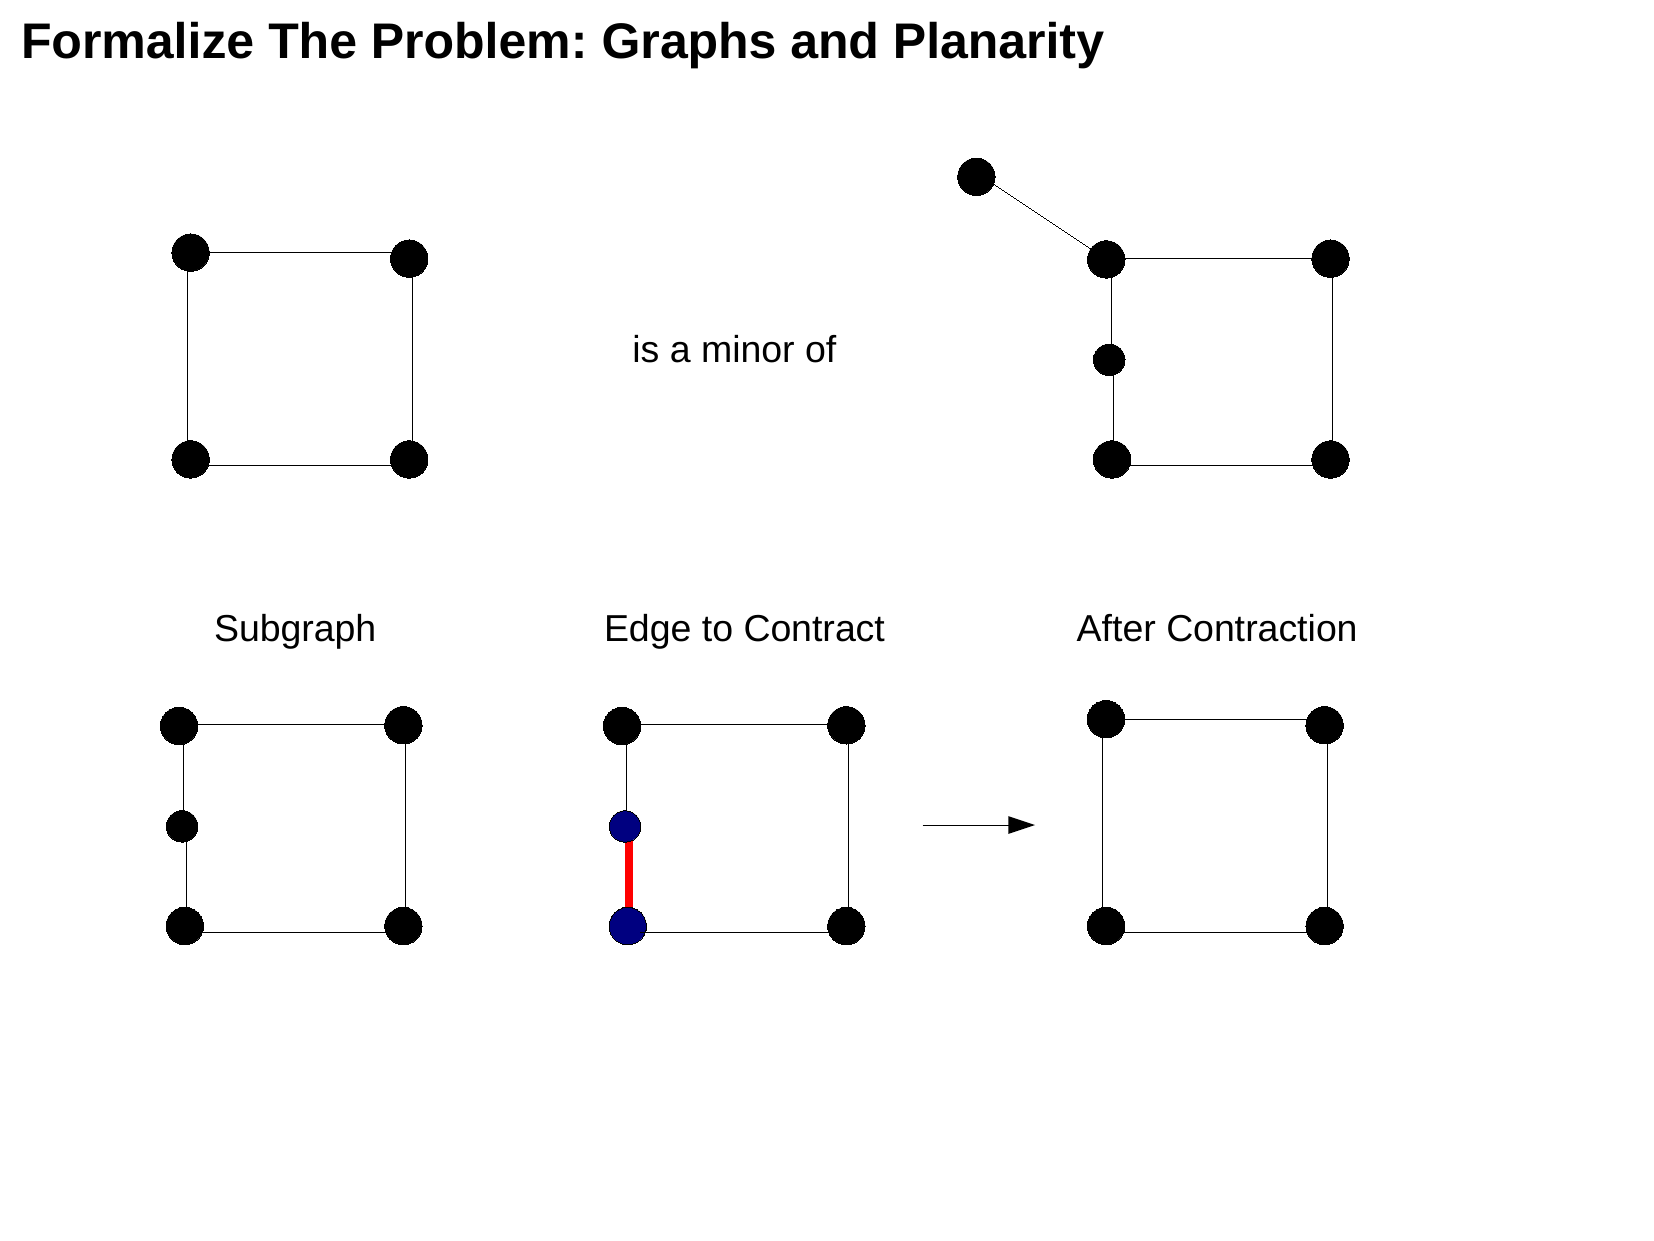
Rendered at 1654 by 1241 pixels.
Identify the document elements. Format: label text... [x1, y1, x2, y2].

text_box [627, 725, 641, 745]
text_box [188, 440, 210, 465]
text_box Formalize The Problem: Graphs and Planarity [6, 6, 1463, 79]
text_box Edge to Contract [589, 600, 901, 657]
text_box After Contraction [1061, 600, 1373, 657]
text_box [171, 233, 210, 271]
text_box [1305, 907, 1327, 932]
text_box [1112, 259, 1126, 278]
text_box [957, 158, 996, 196]
text_box [603, 707, 641, 745]
text_box [1093, 344, 1126, 376]
text_box [1307, 907, 1344, 945]
text_box [384, 907, 423, 945]
text_box [1093, 440, 1131, 479]
text_box [609, 907, 647, 945]
text_box [171, 441, 209, 479]
text_box [1311, 239, 1350, 278]
text_box [1103, 720, 1125, 738]
text_box [1311, 440, 1350, 479]
text_box Subgraph [199, 600, 407, 657]
text_box [184, 725, 198, 745]
text_box is a minor of [617, 321, 993, 397]
text_box [1087, 700, 1125, 738]
text_box [188, 253, 210, 272]
text_box [384, 706, 423, 744]
text_box [166, 810, 198, 843]
text_box [391, 441, 428, 479]
text_box [1305, 706, 1344, 744]
text_box [166, 907, 204, 945]
text_box [827, 706, 866, 745]
text_box [1087, 240, 1125, 279]
text_box [1103, 907, 1125, 932]
text_box [827, 907, 866, 945]
text_box [609, 810, 641, 843]
text_box [160, 707, 198, 745]
text_box [390, 239, 428, 278]
text_box [390, 440, 412, 465]
text_box [1087, 907, 1124, 945]
